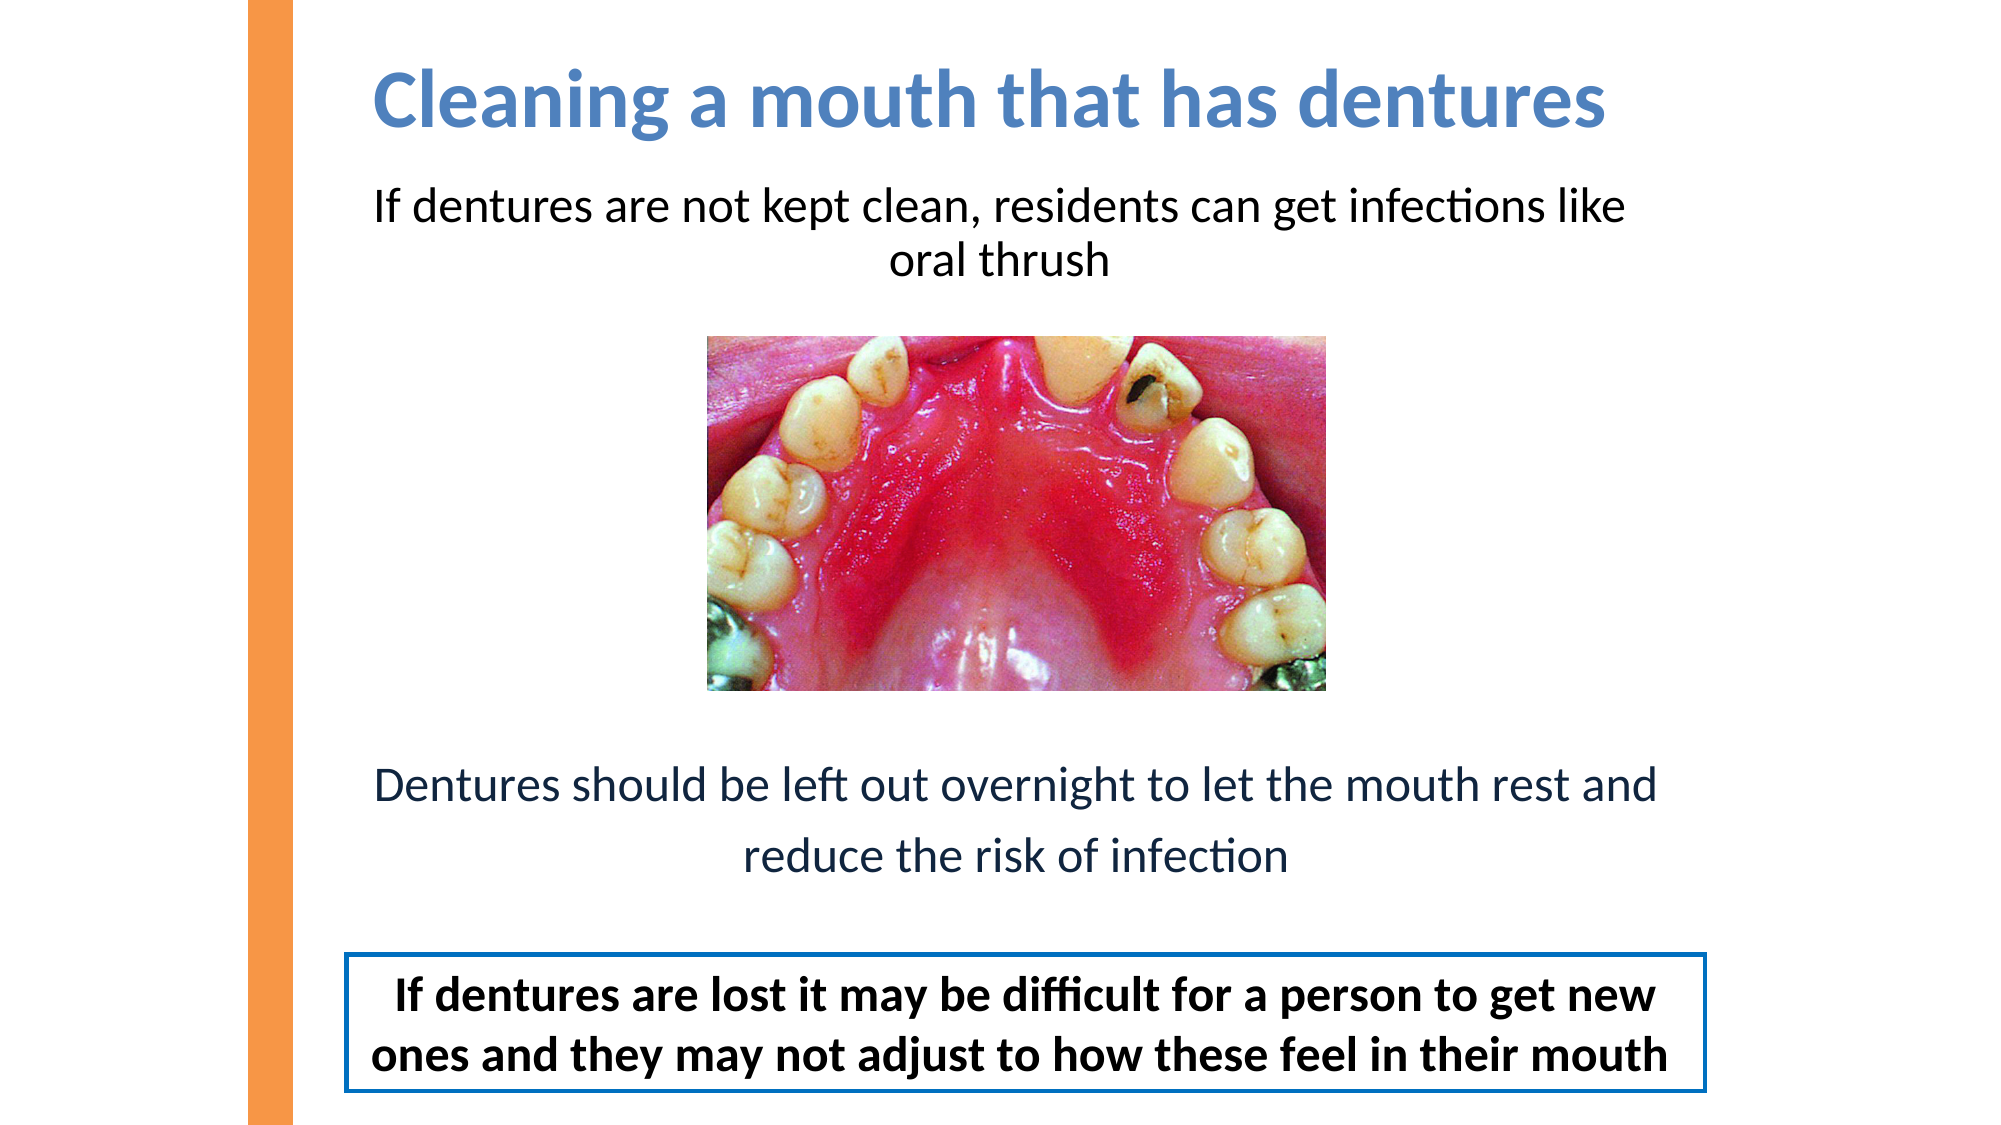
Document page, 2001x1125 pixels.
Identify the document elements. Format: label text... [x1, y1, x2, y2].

text_box [250, 0, 291, 1125]
list If dentures are not kept clean, residents can get infections like oral thrush [324, 188, 1675, 914]
picture [707, 336, 1326, 691]
text_box Dentures should be left out overnight to let the mouth rest and reduce the risk of infection [350, 731, 1682, 952]
text_box If dentures are lost it may be difficult for a person to get new ones and they may not adjust to how these feel in their mouth [346, 954, 1706, 1091]
text_box Cleaning a mouth that has dentures [324, 0, 1675, 188]
